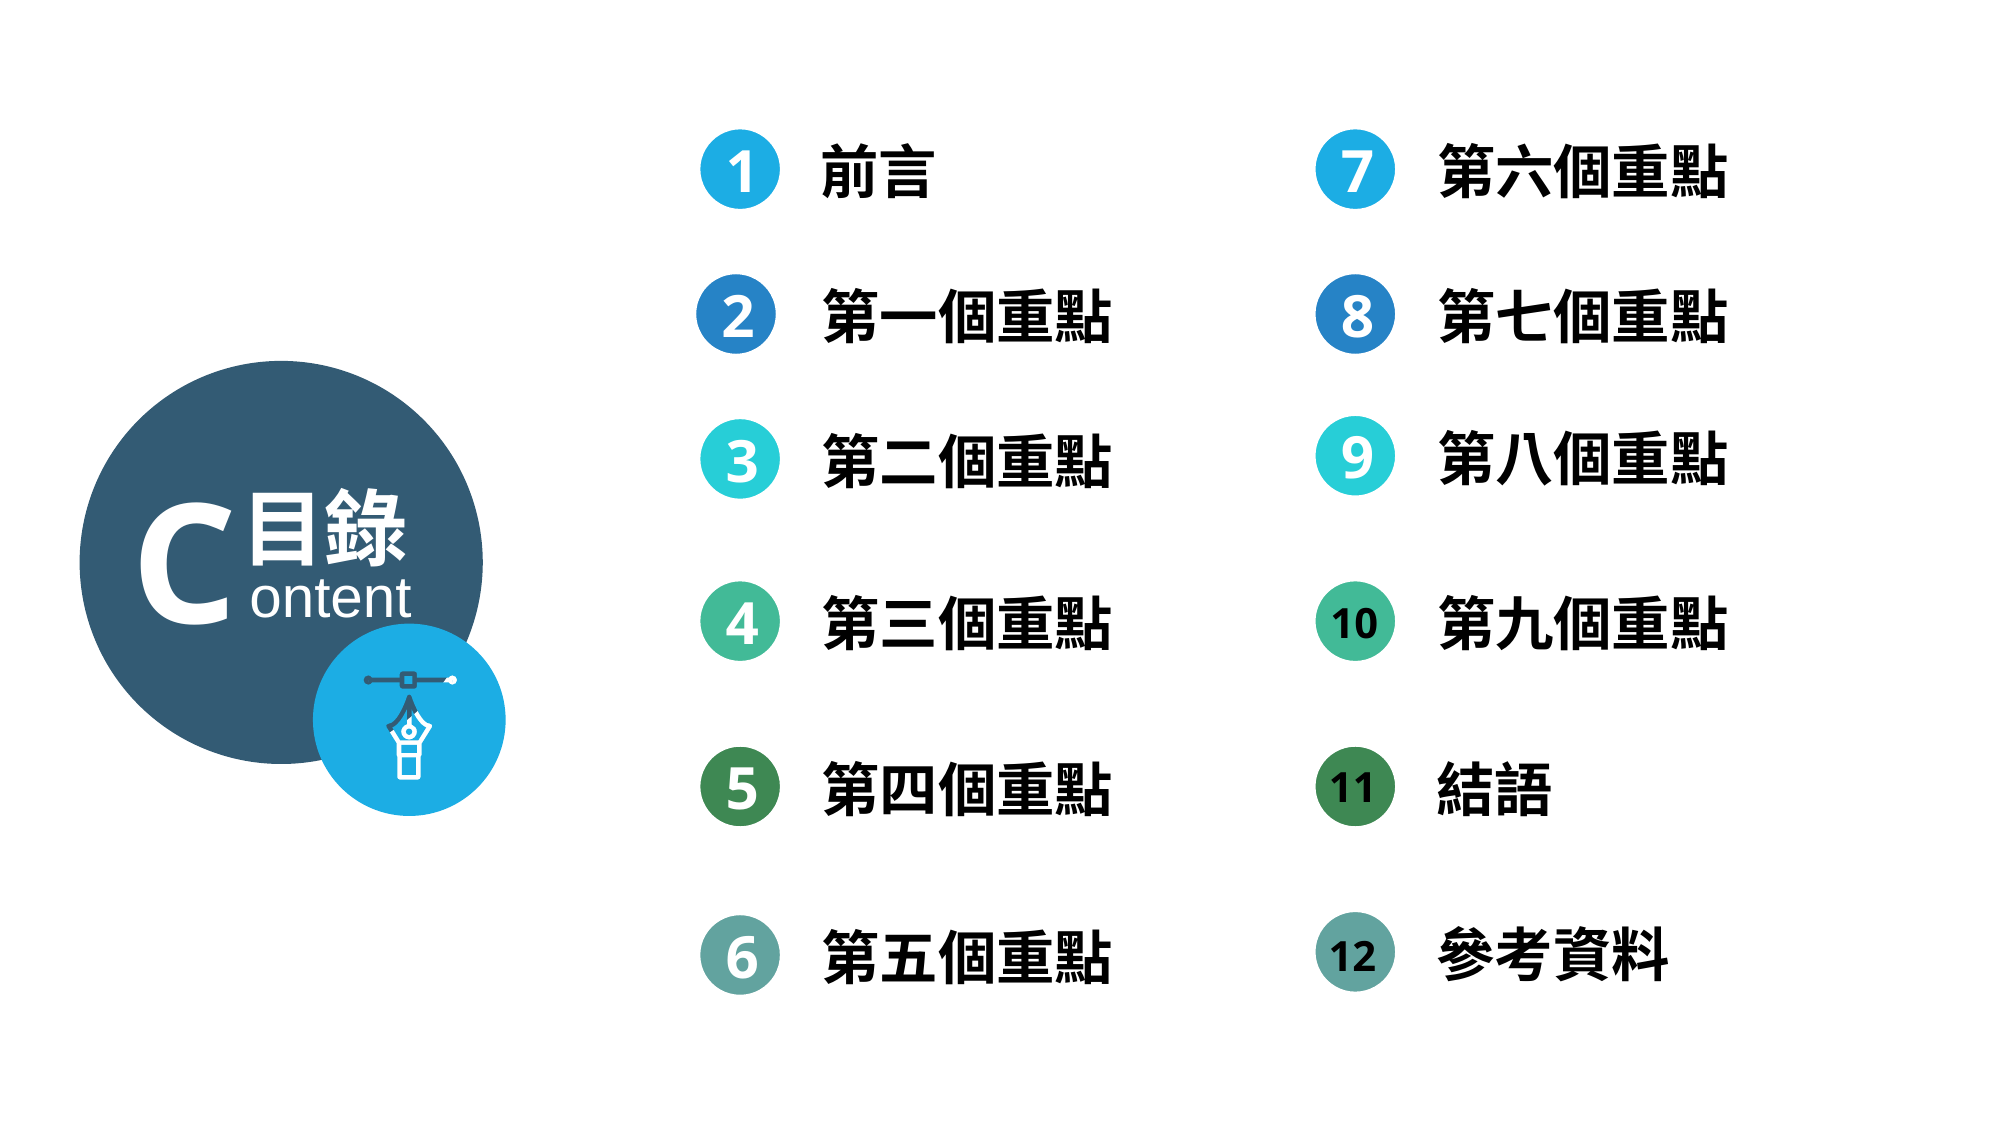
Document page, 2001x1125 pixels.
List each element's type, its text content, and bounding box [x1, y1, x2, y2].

text_box 5 [698, 745, 782, 828]
text_box 目錄 [337, 500, 352, 509]
text_box 11 [1314, 753, 1392, 819]
text_box [1331, 655, 1379, 663]
text_box 10 [1315, 589, 1394, 655]
text_box 第三個重點 [807, 579, 1128, 665]
text_box 第七個重點 [1422, 272, 1744, 358]
text_box 目錄 [263, 522, 301, 531]
text_box [79, 360, 506, 816]
text_box [1326, 910, 1384, 922]
text_box 結語 [1421, 745, 1568, 831]
text_box 4 [698, 579, 782, 663]
text_box 8 [1313, 272, 1397, 356]
text_box [1329, 579, 1382, 589]
text_box [1329, 819, 1381, 828]
text_box 目錄 [373, 503, 387, 507]
text_box 第五個重點 [807, 913, 1128, 999]
text_box ontent [234, 551, 430, 637]
text_box 第九個重點 [1422, 579, 1744, 665]
text_box 參考資料 [1421, 910, 1685, 996]
text_box 12 [1313, 922, 1392, 988]
text_box [1335, 988, 1376, 994]
text_box 前言 [806, 127, 953, 213]
text_box 2 [694, 272, 778, 356]
text_box 目錄 [263, 541, 301, 551]
text_box 第二個重點 [807, 417, 1128, 503]
text_box 第一個重點 [807, 272, 1128, 358]
text_box [1331, 745, 1380, 753]
text_box 6 [698, 913, 782, 997]
text_box 1 [698, 127, 782, 211]
text_box C [116, 449, 253, 665]
text_box 7 [1313, 127, 1397, 211]
text_box 第八個重點 [1422, 414, 1744, 500]
text_box 第四個重點 [807, 745, 1128, 831]
text_box [1392, 767, 1397, 806]
text_box 3 [698, 417, 782, 501]
text_box [1392, 932, 1397, 971]
text_box 9 [1313, 414, 1397, 498]
text_box 目錄 [253, 468, 423, 551]
text_box 目錄 [263, 503, 301, 512]
text_box 第六個重點 [1422, 127, 1744, 213]
